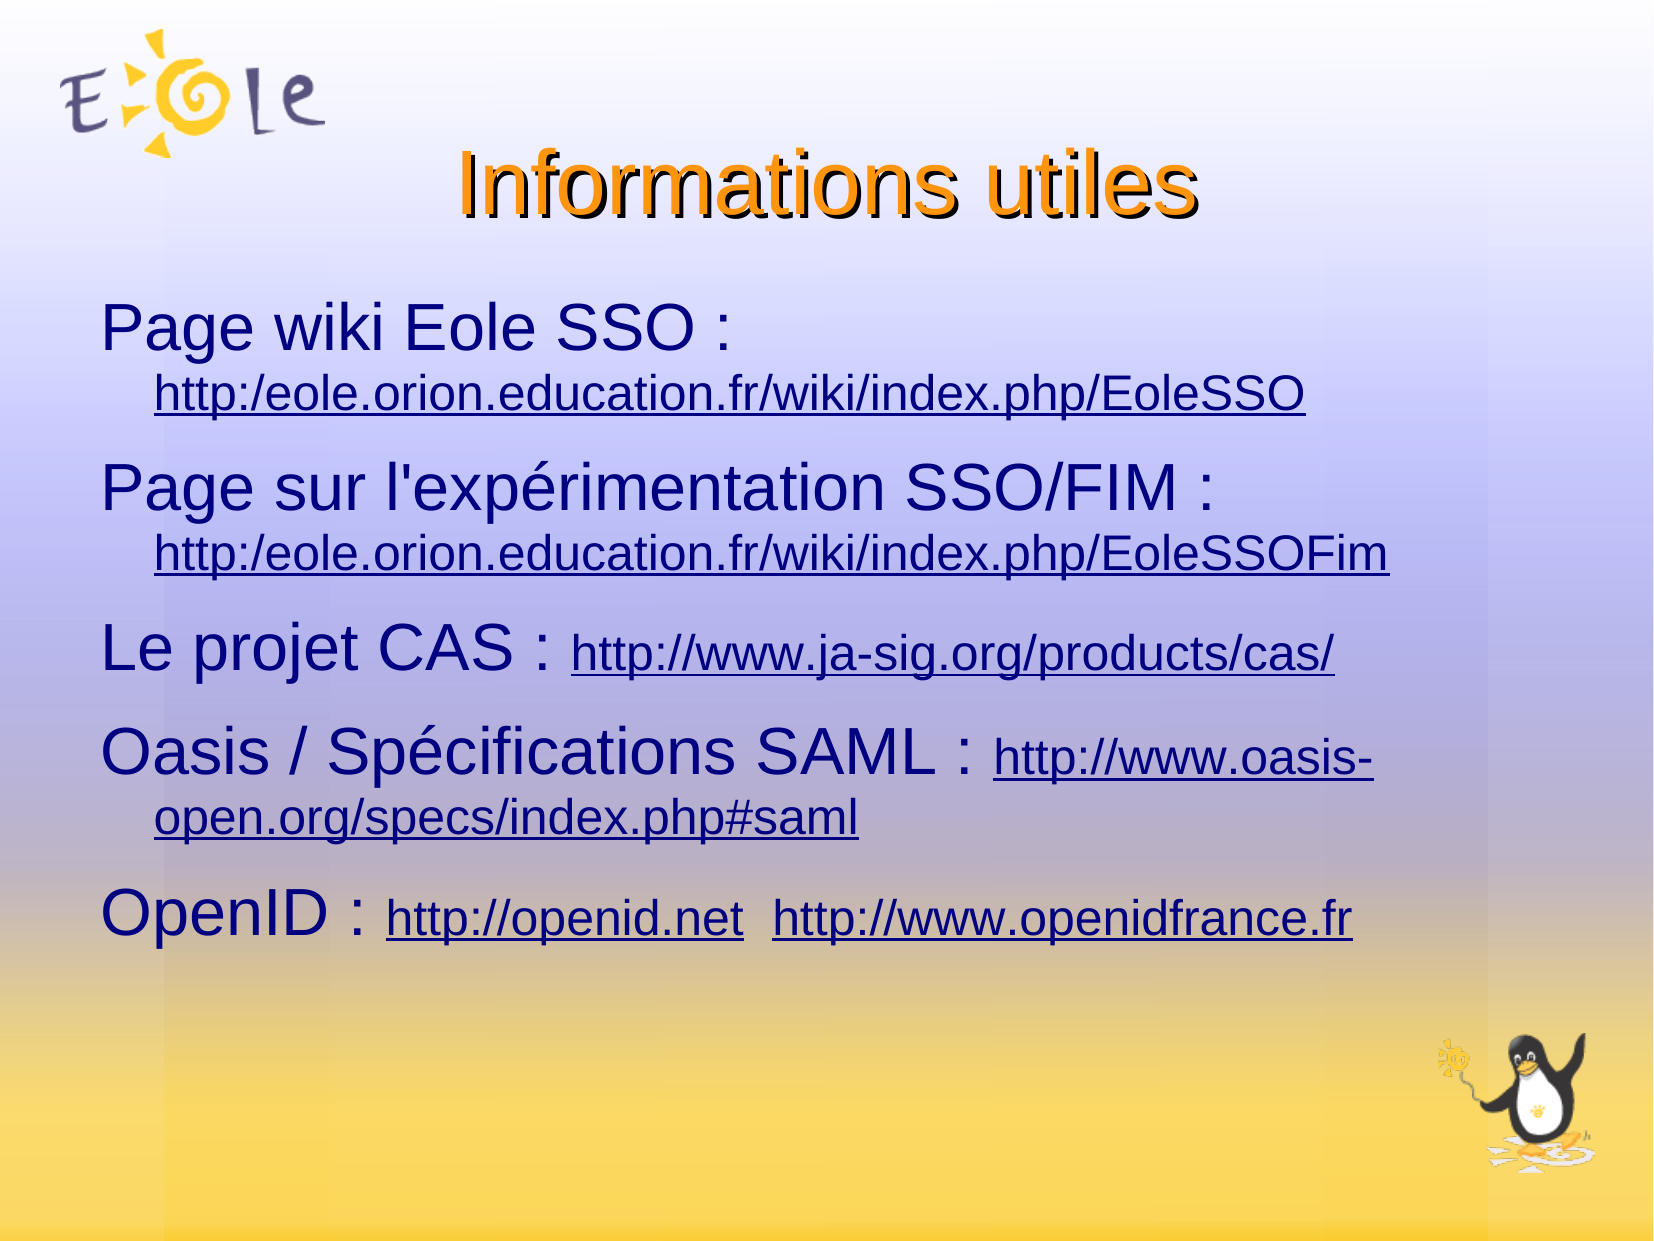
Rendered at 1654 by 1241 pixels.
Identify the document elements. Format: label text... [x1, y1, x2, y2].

title Informations utiles [82, 86, 1571, 279]
list Page wiki Eole SSO : http:/eole.orion.education.fr/wiki/index.php/EoleSSO Page sur l'expérimentation SSO/FIM : http:/eole.orion.education.fr/wiki/index.php/EoleSSOFim Le projet CAS : http://www.ja-sig.org/products/cas/ Oasis / Spécifications SAML : http://www.oasis-open.org/specs/index.php#saml OpenID : http://openid.net http://www.openidfrance.fr [82, 290, 1571, 1094]
picture [0, 0, 1654, 1241]
